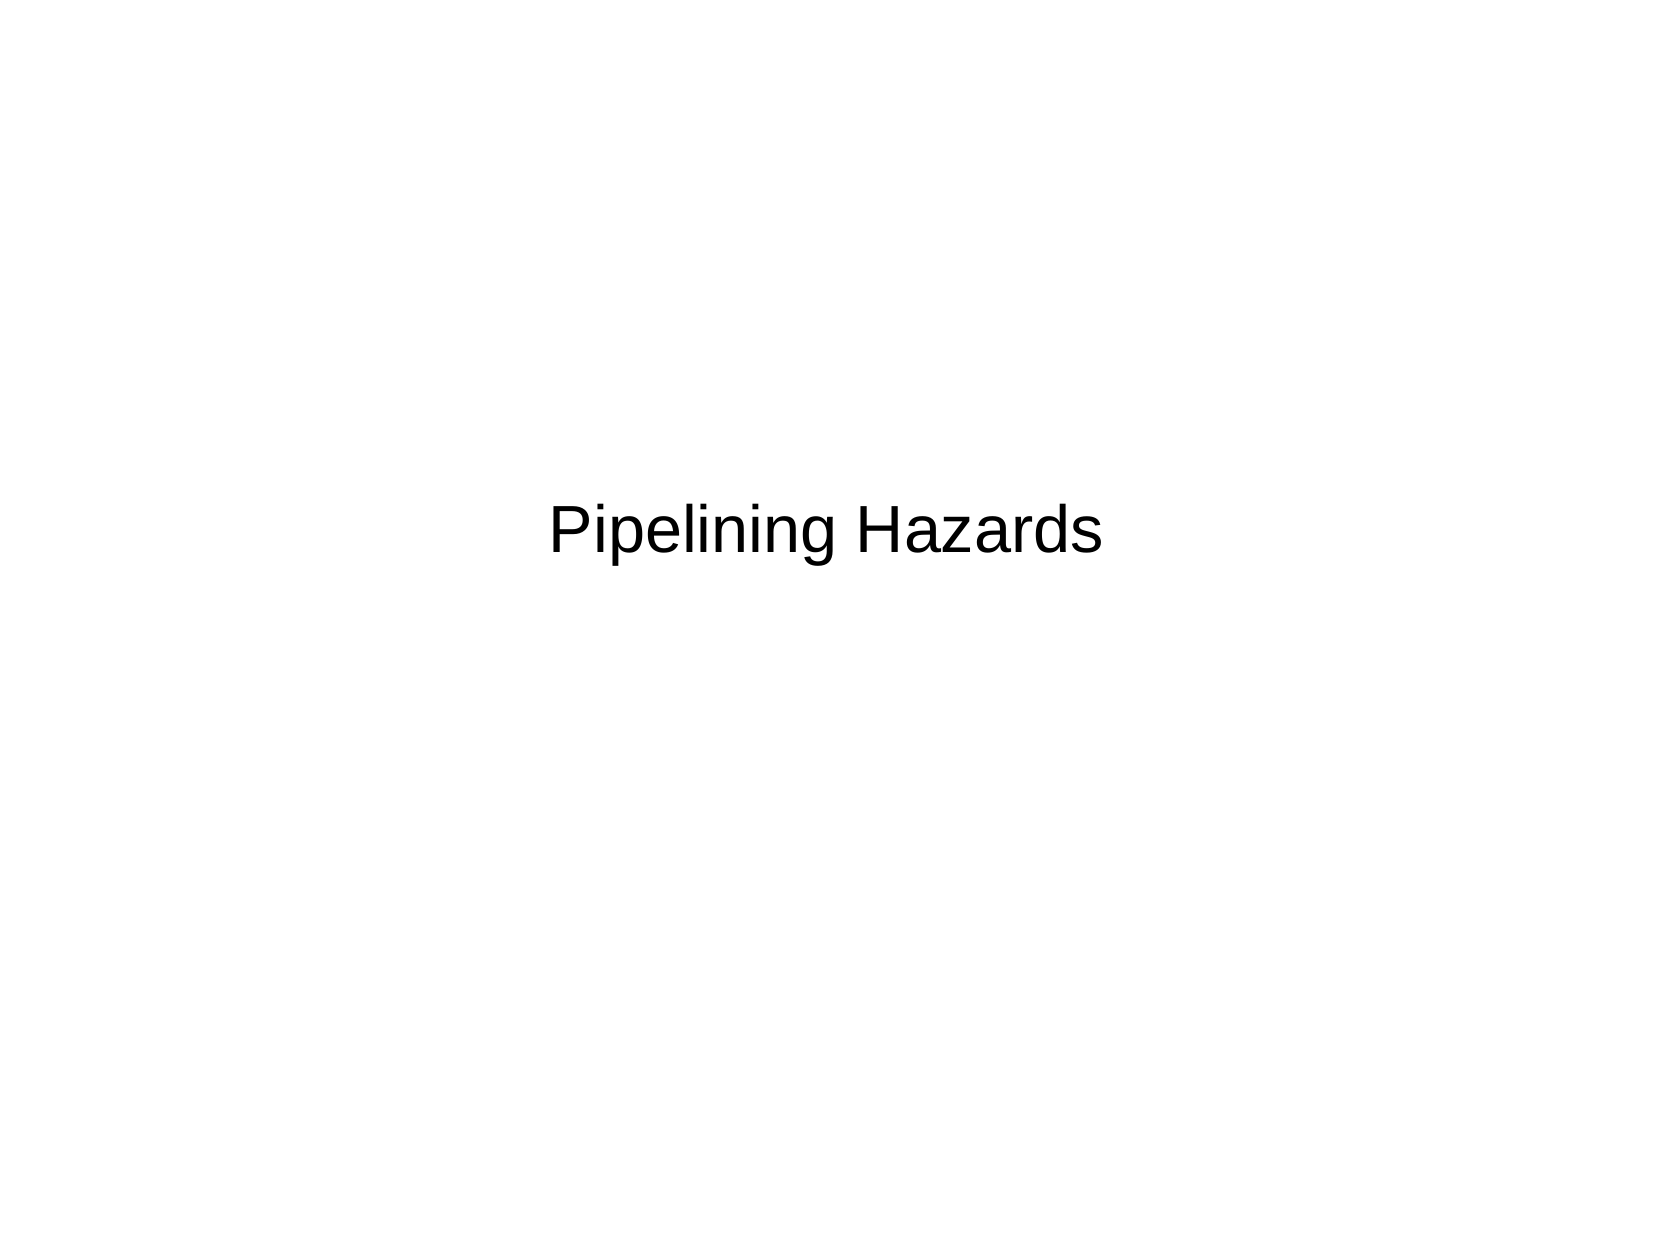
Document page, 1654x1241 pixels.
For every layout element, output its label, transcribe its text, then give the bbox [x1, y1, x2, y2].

subtitle Pipelining Hazards [82, 49, 1571, 1010]
